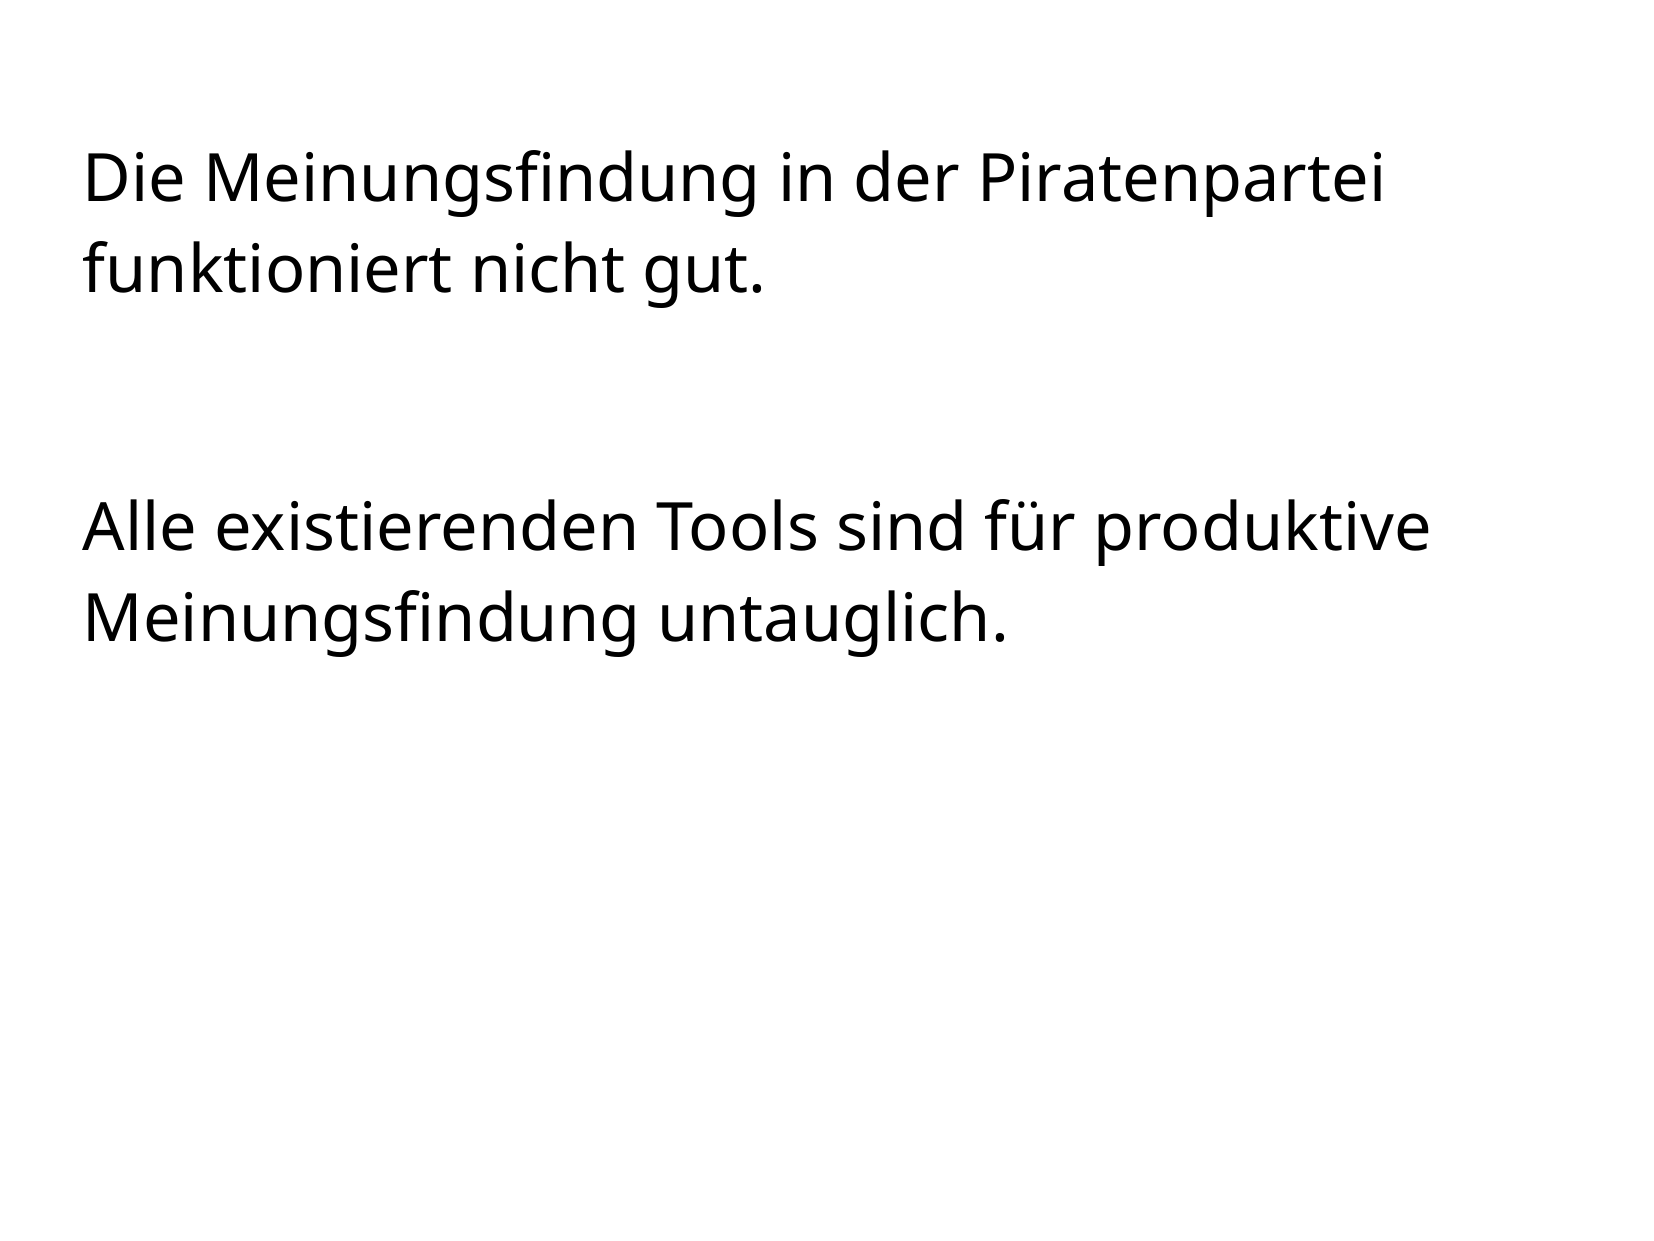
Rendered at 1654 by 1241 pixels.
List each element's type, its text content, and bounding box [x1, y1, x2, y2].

text_box Alle existierenden Tools sind für produktive Meinungsfindung untauglich. [82, 491, 1548, 650]
text_box Die Meinungsfindung in der Piratenpartei funktioniert nicht gut. [82, 141, 1548, 301]
